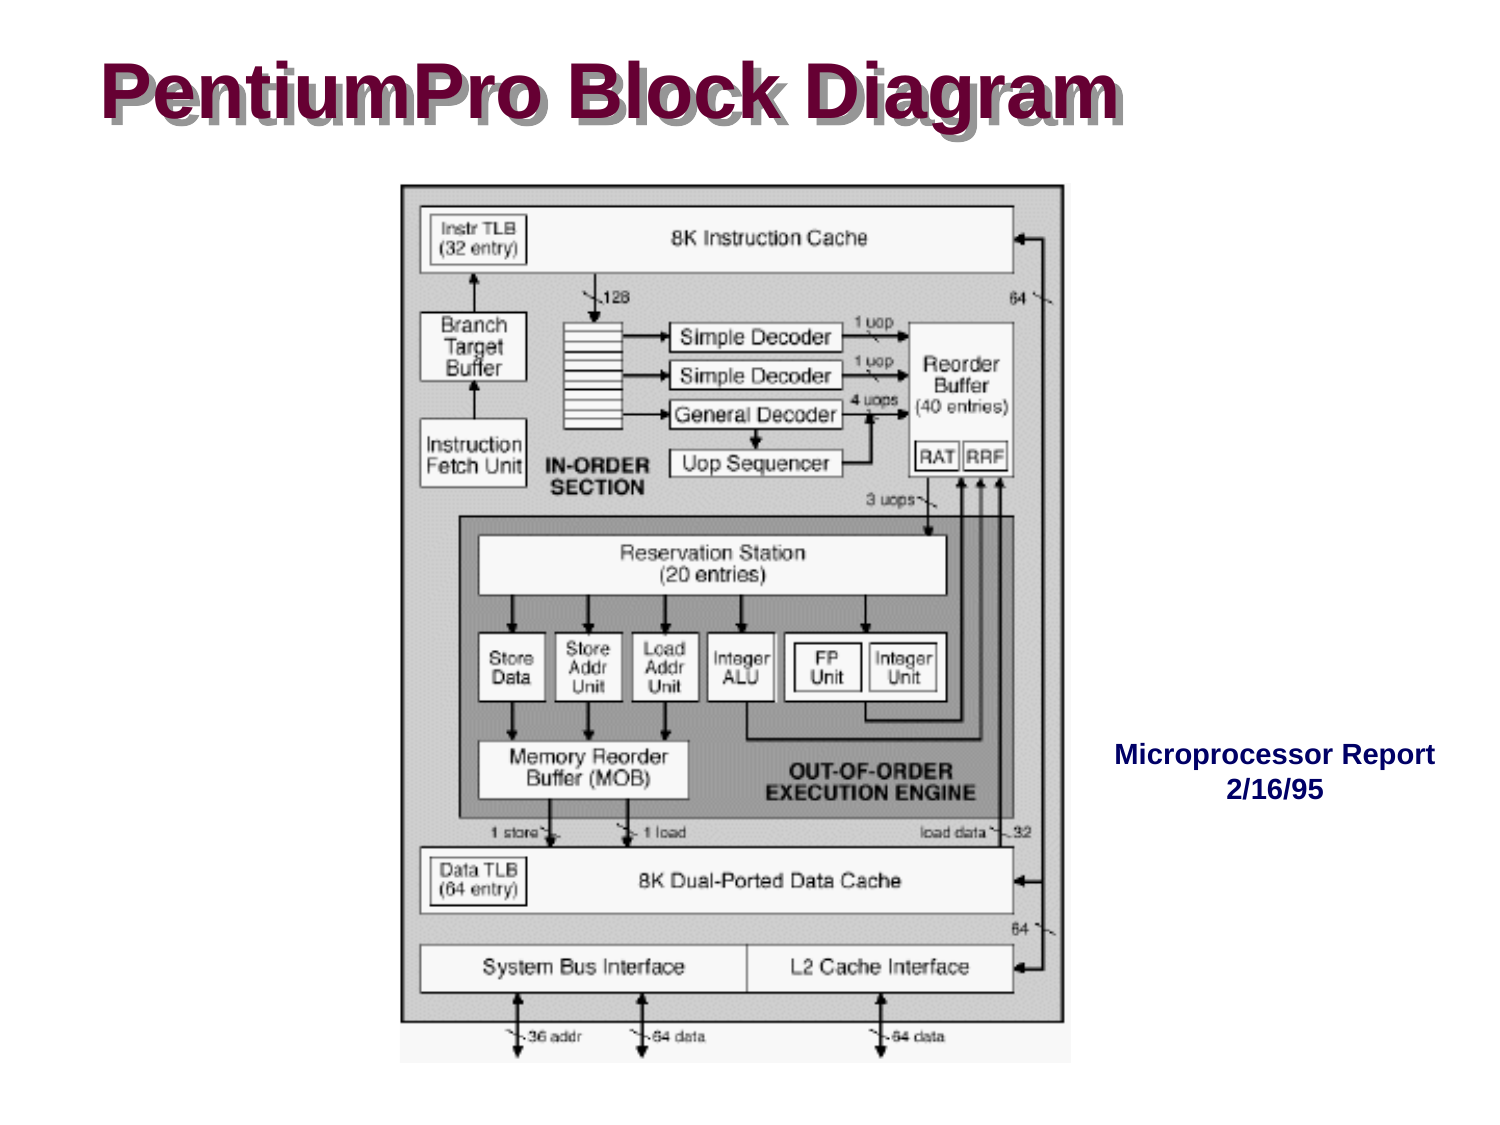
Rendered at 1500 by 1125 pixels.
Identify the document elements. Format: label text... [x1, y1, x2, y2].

picture [399, 183, 1071, 1063]
title PentiumPro Block Diagram [99, 44, 1298, 147]
text_box Microprocessor Report 2/16/95 [1099, 727, 1451, 813]
